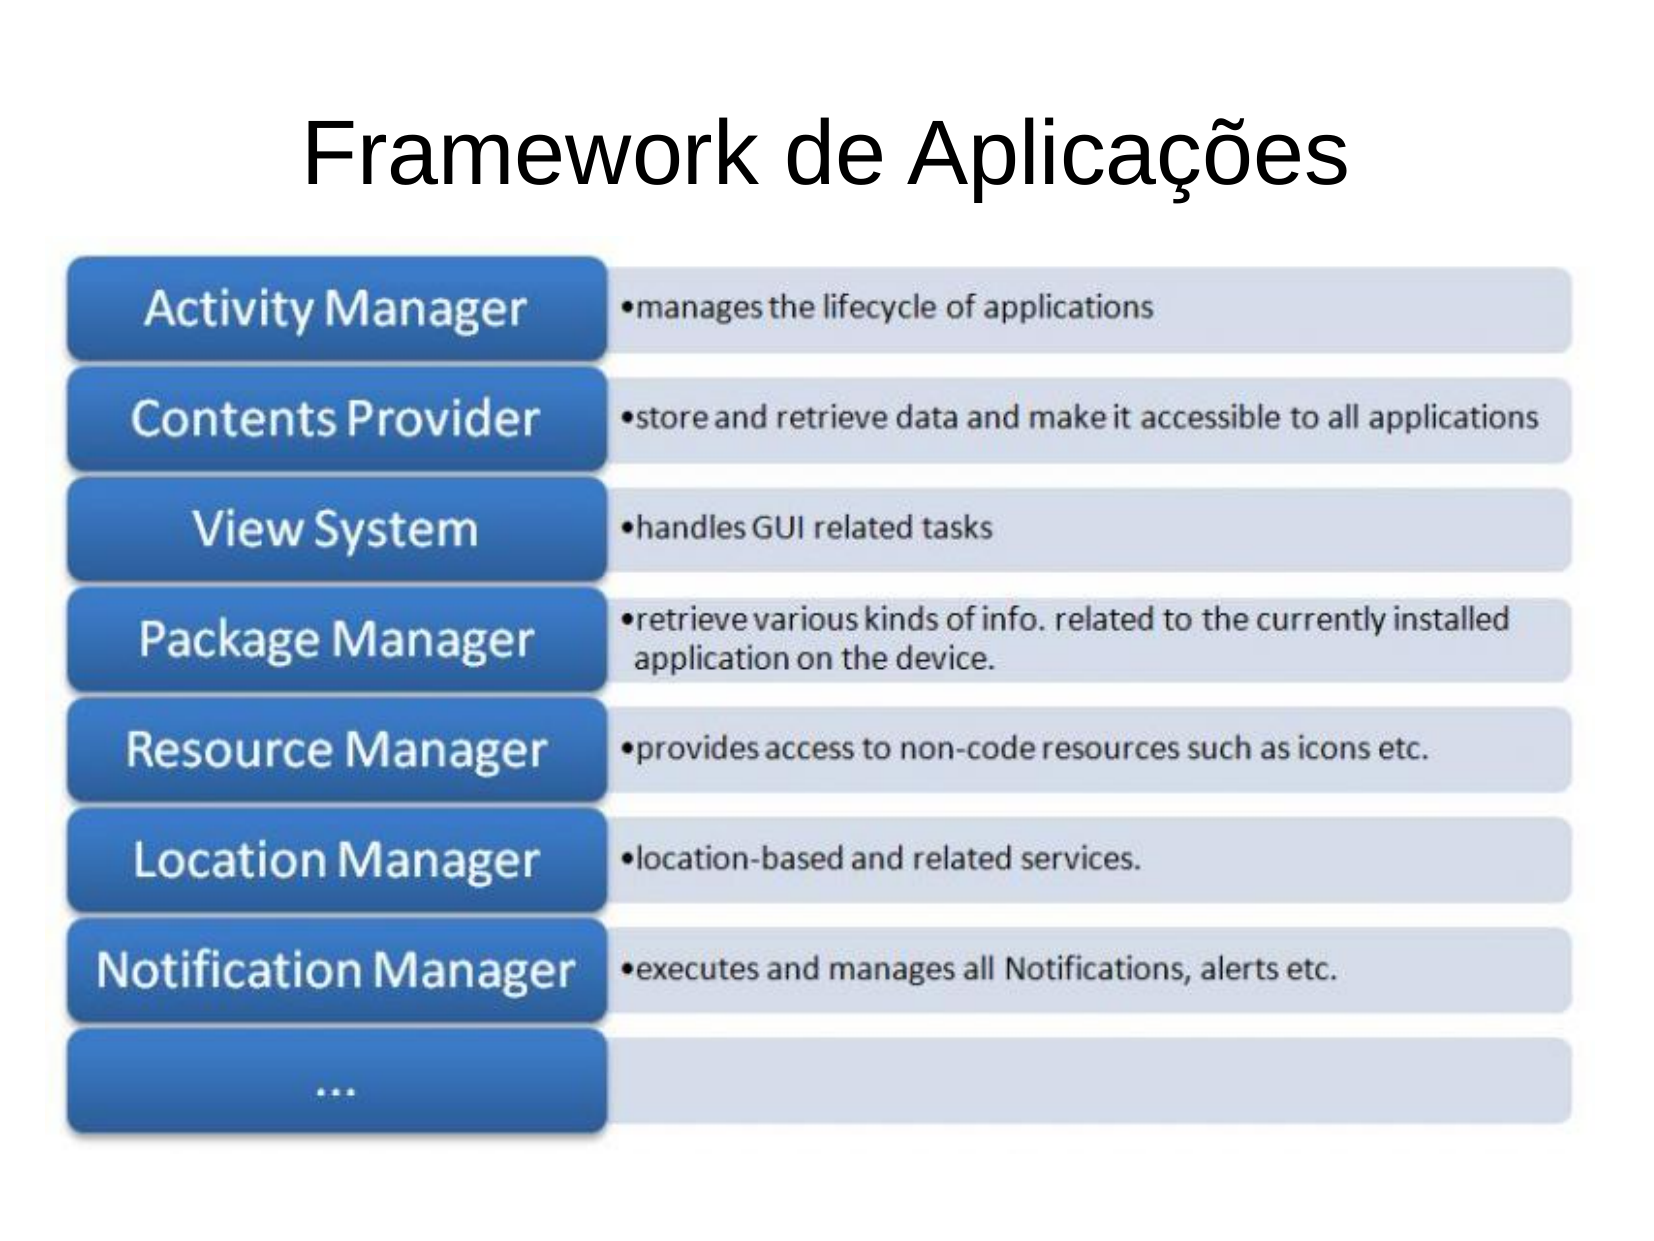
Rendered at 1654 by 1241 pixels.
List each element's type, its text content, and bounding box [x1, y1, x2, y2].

title Framework de Aplicações [82, 56, 1571, 236]
picture [45, 236, 1595, 1154]
